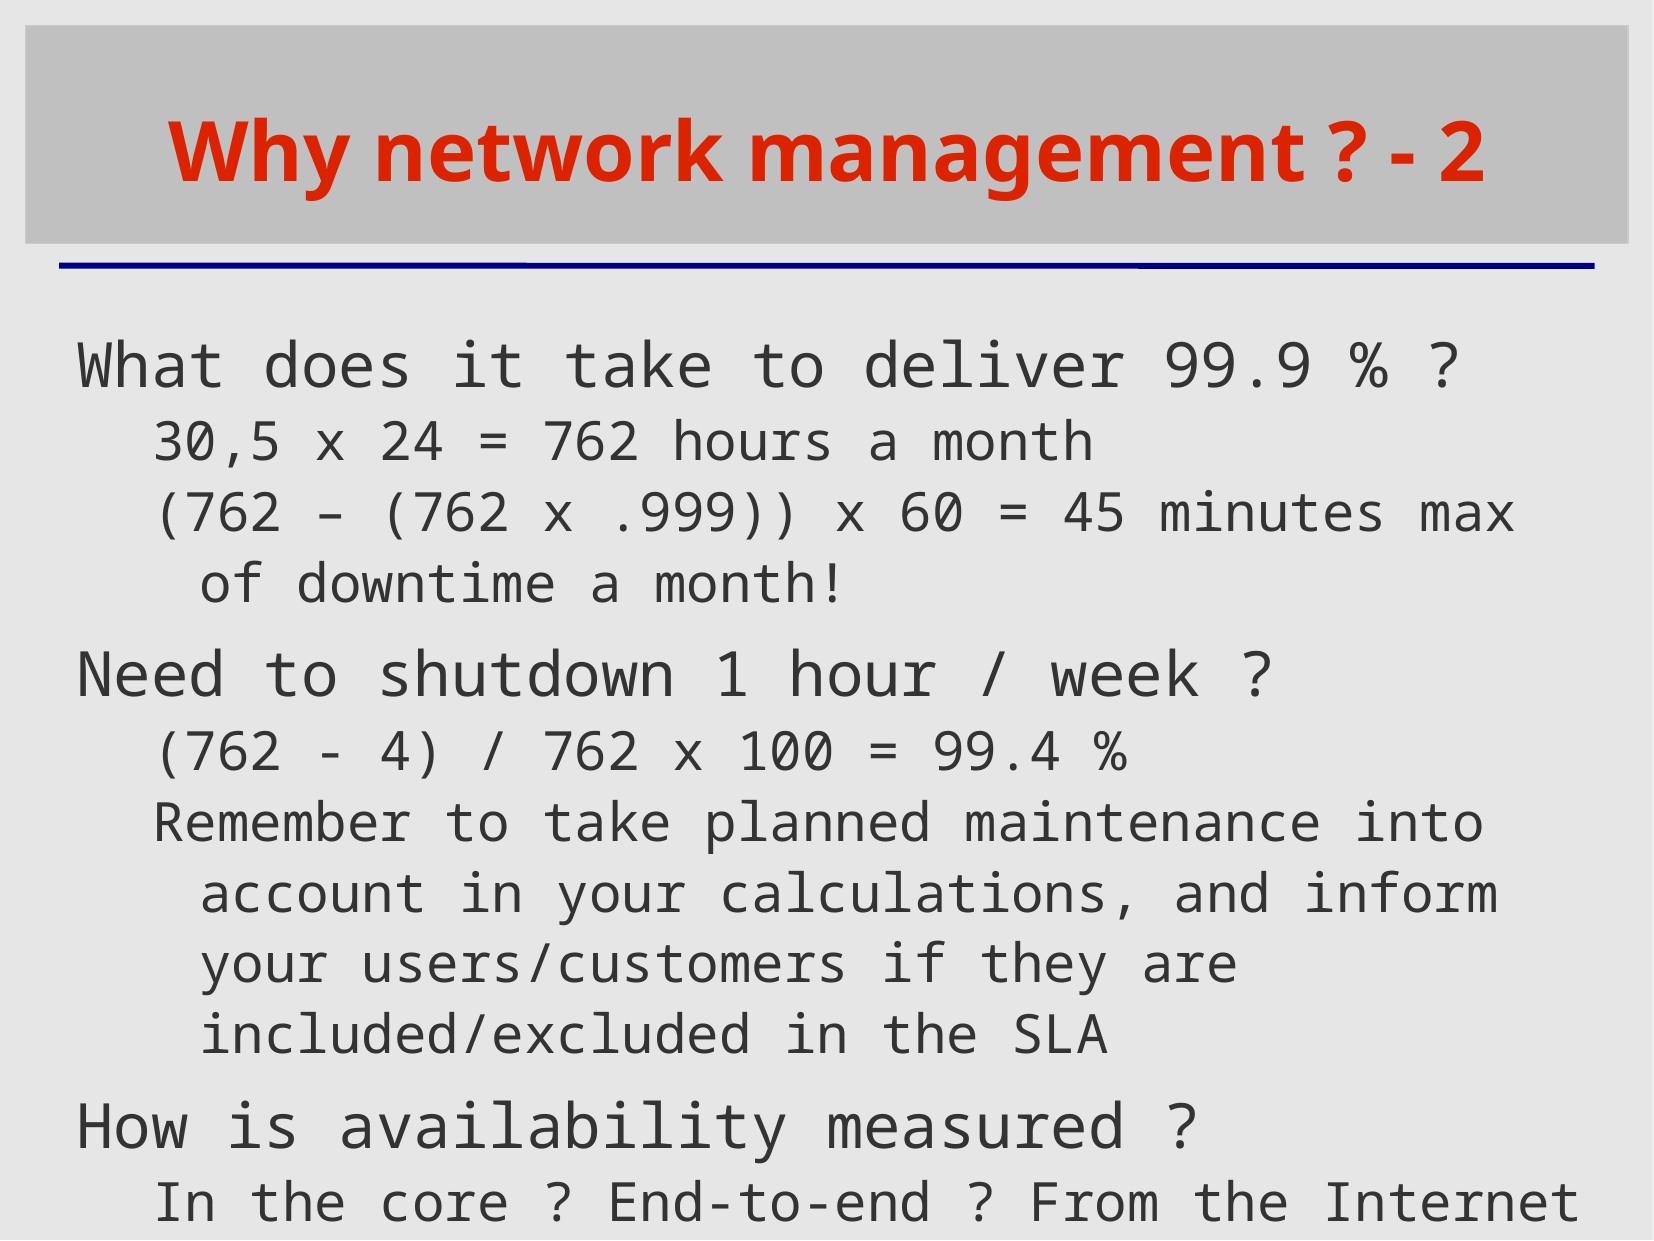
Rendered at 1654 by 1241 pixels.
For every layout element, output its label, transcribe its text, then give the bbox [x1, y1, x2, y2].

title Why network management ? - 2 [121, 46, 1534, 254]
list What does it take to deliver 99.9 % ? 30,5 x 24 = 762 hours a month (762 – (762 x .999)) x 60 = 45 minutes max of downtime a month! Need to shutdown 1 hour / week ? (762 - 4) / 762 x 100 = 99.4 % Remember to take planned maintenance into account in your calculations, and inform your users/customers if they are included/excluded in the SLA How is availability measured ? In the core ? End-to-end ? From the Internet ?)‏ [59, 322, 1595, 1192]
